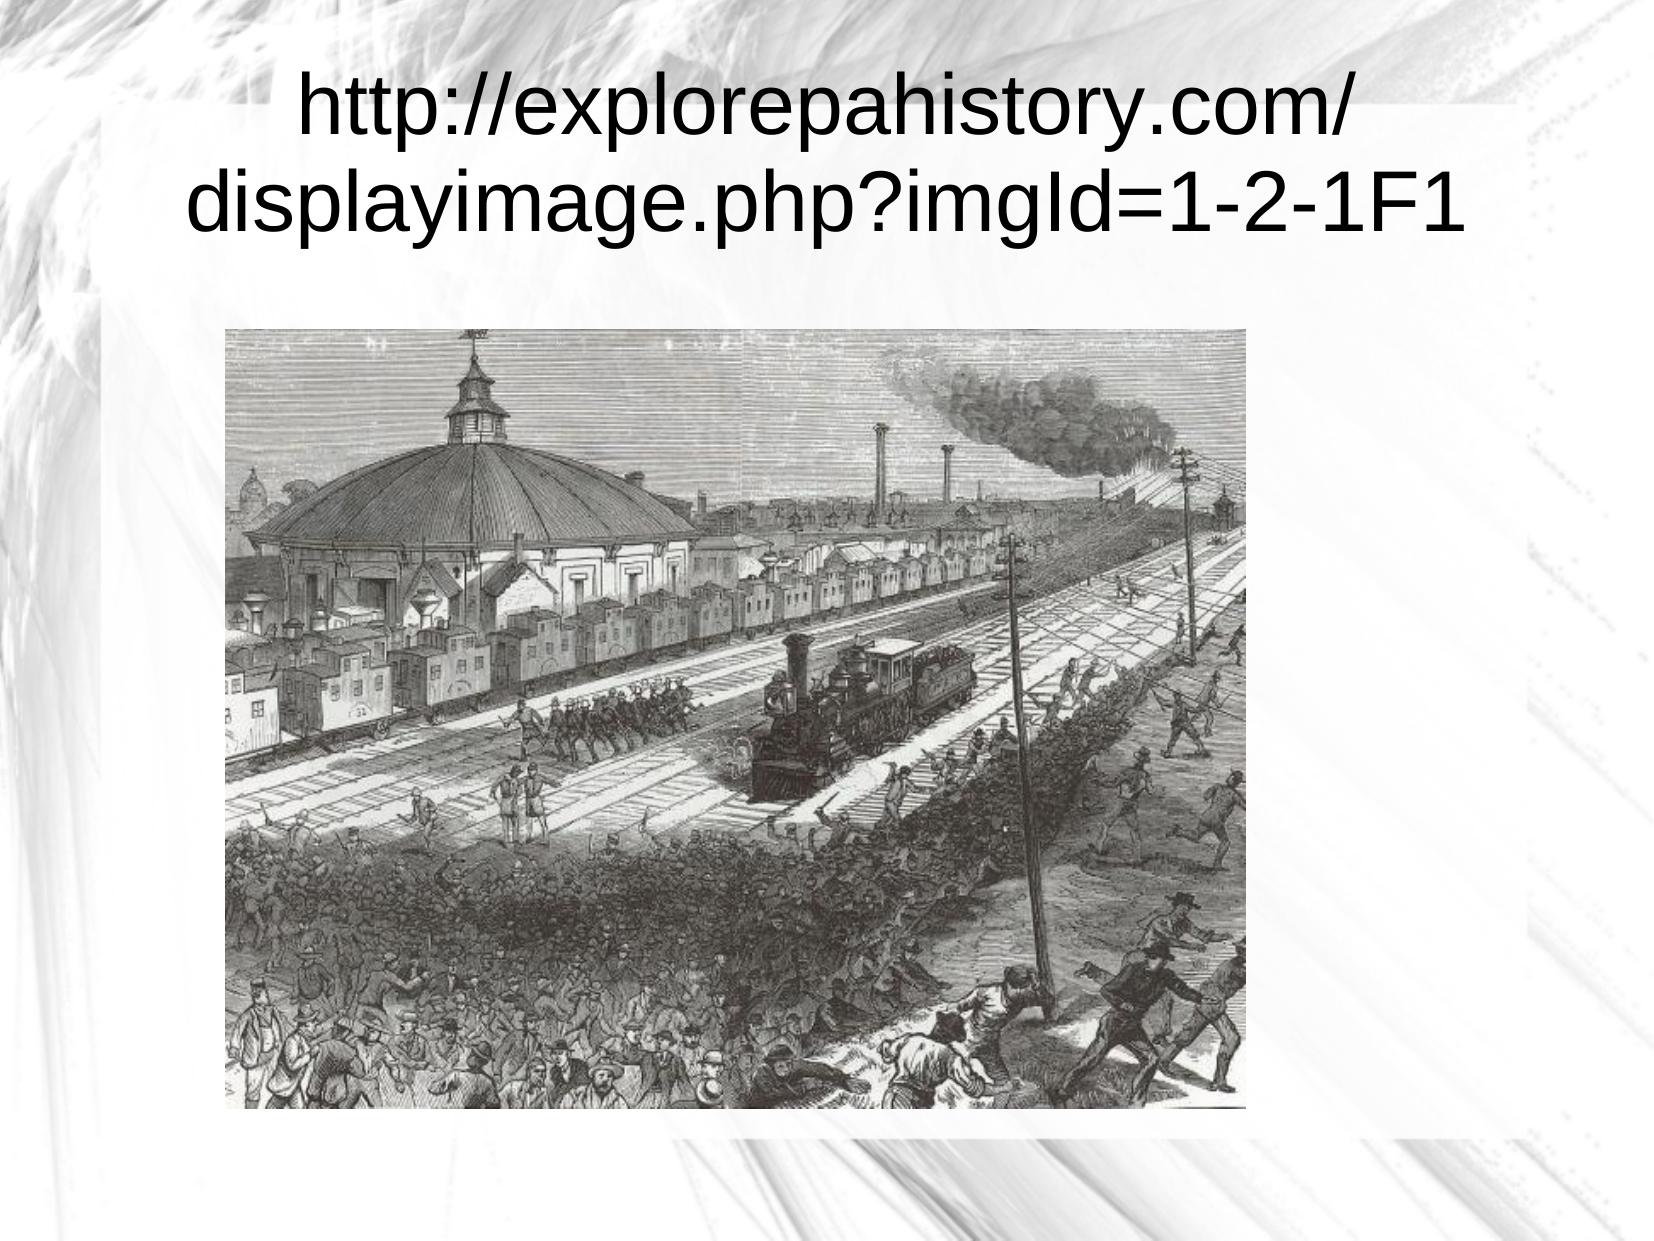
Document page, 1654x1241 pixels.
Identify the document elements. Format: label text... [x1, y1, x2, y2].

picture [0, 0, 1654, 1241]
title http://explorepahistory.com/displayimage.php?imgId=1-2-1F1 [82, 49, 1571, 257]
